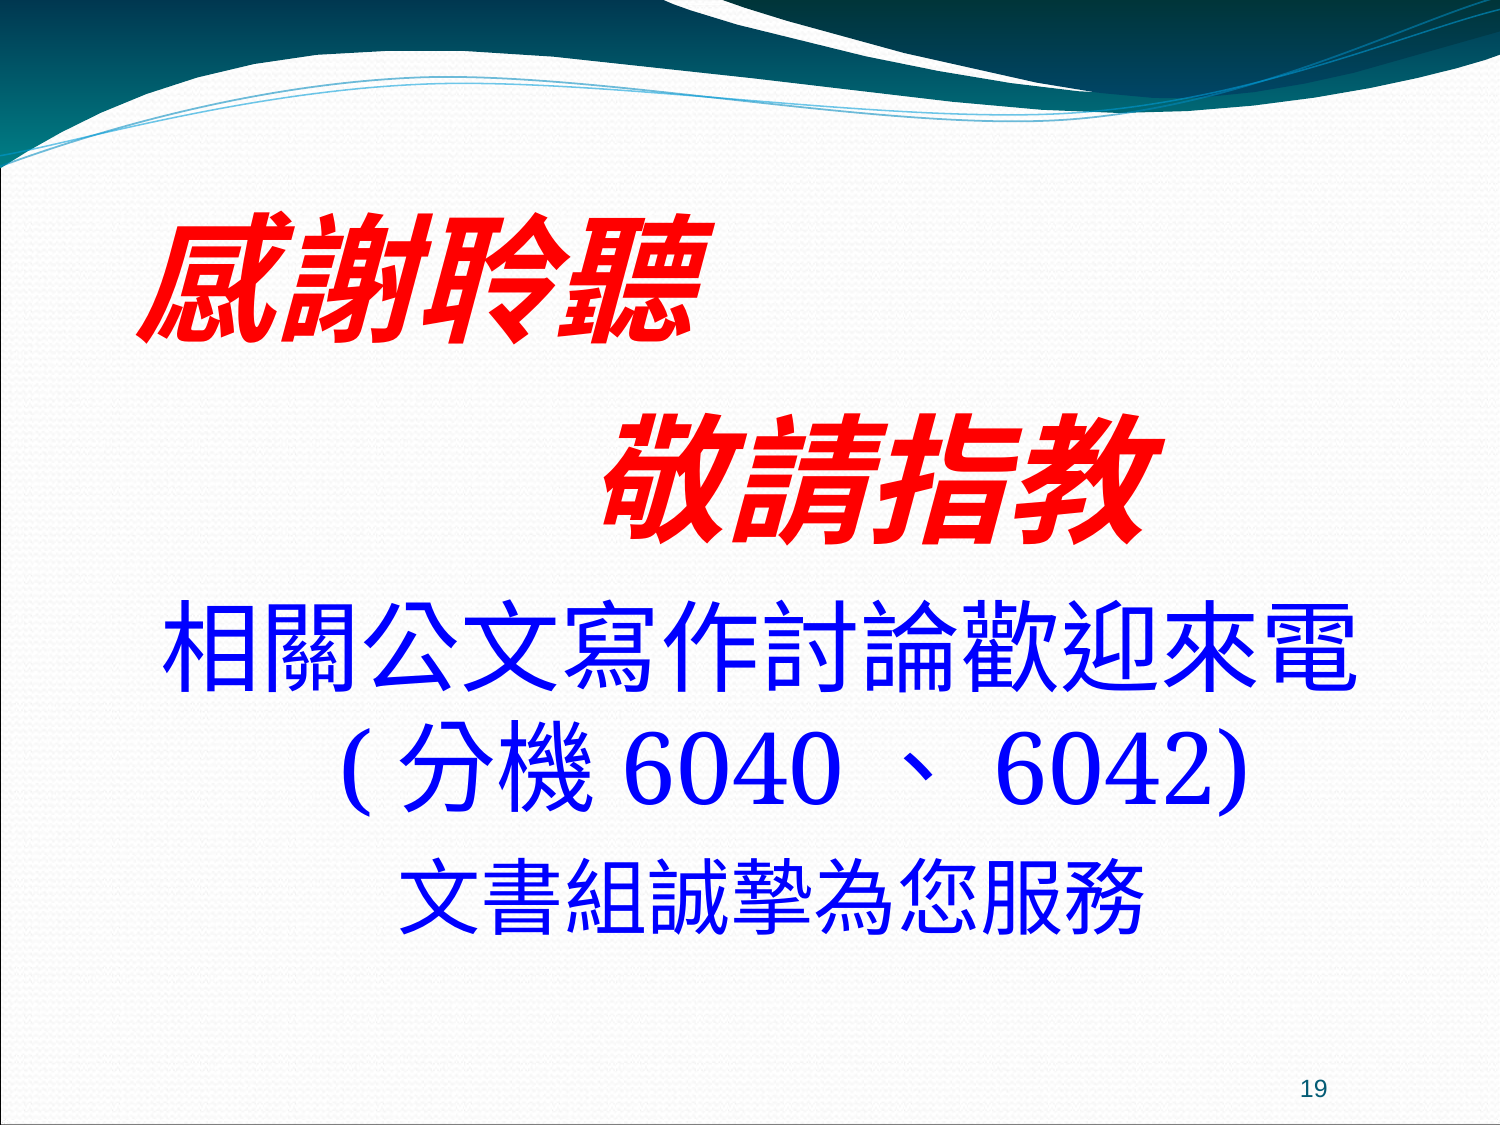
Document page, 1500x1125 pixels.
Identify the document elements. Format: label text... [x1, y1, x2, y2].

text_box 19 [1299, 1042, 1426, 1103]
list 感謝聆聽 敬請指教 相關公文寫作討論歡迎來電(分機6040、6042) 文書組誠摯為您服務 [75, 184, 1426, 1038]
